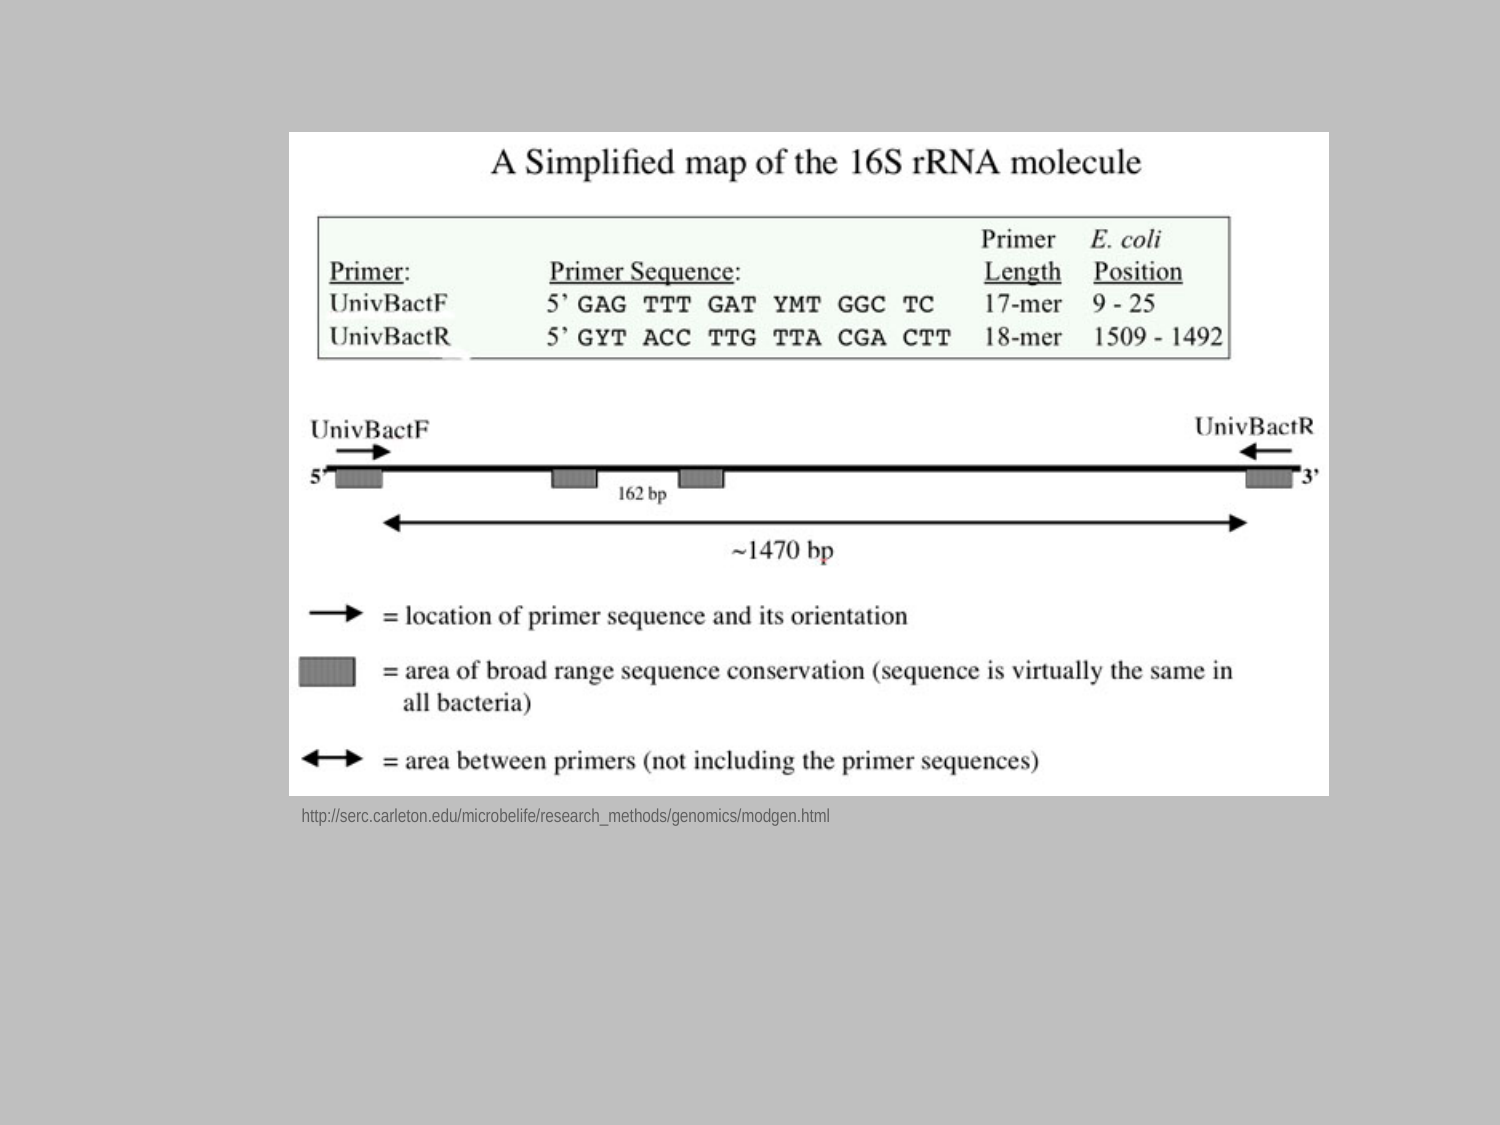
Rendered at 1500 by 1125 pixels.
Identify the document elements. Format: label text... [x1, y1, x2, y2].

text_box http://serc.carleton.edu/microbelife/research_methods/genomics/modgen.html [286, 795, 1037, 834]
picture [289, 132, 1329, 796]
